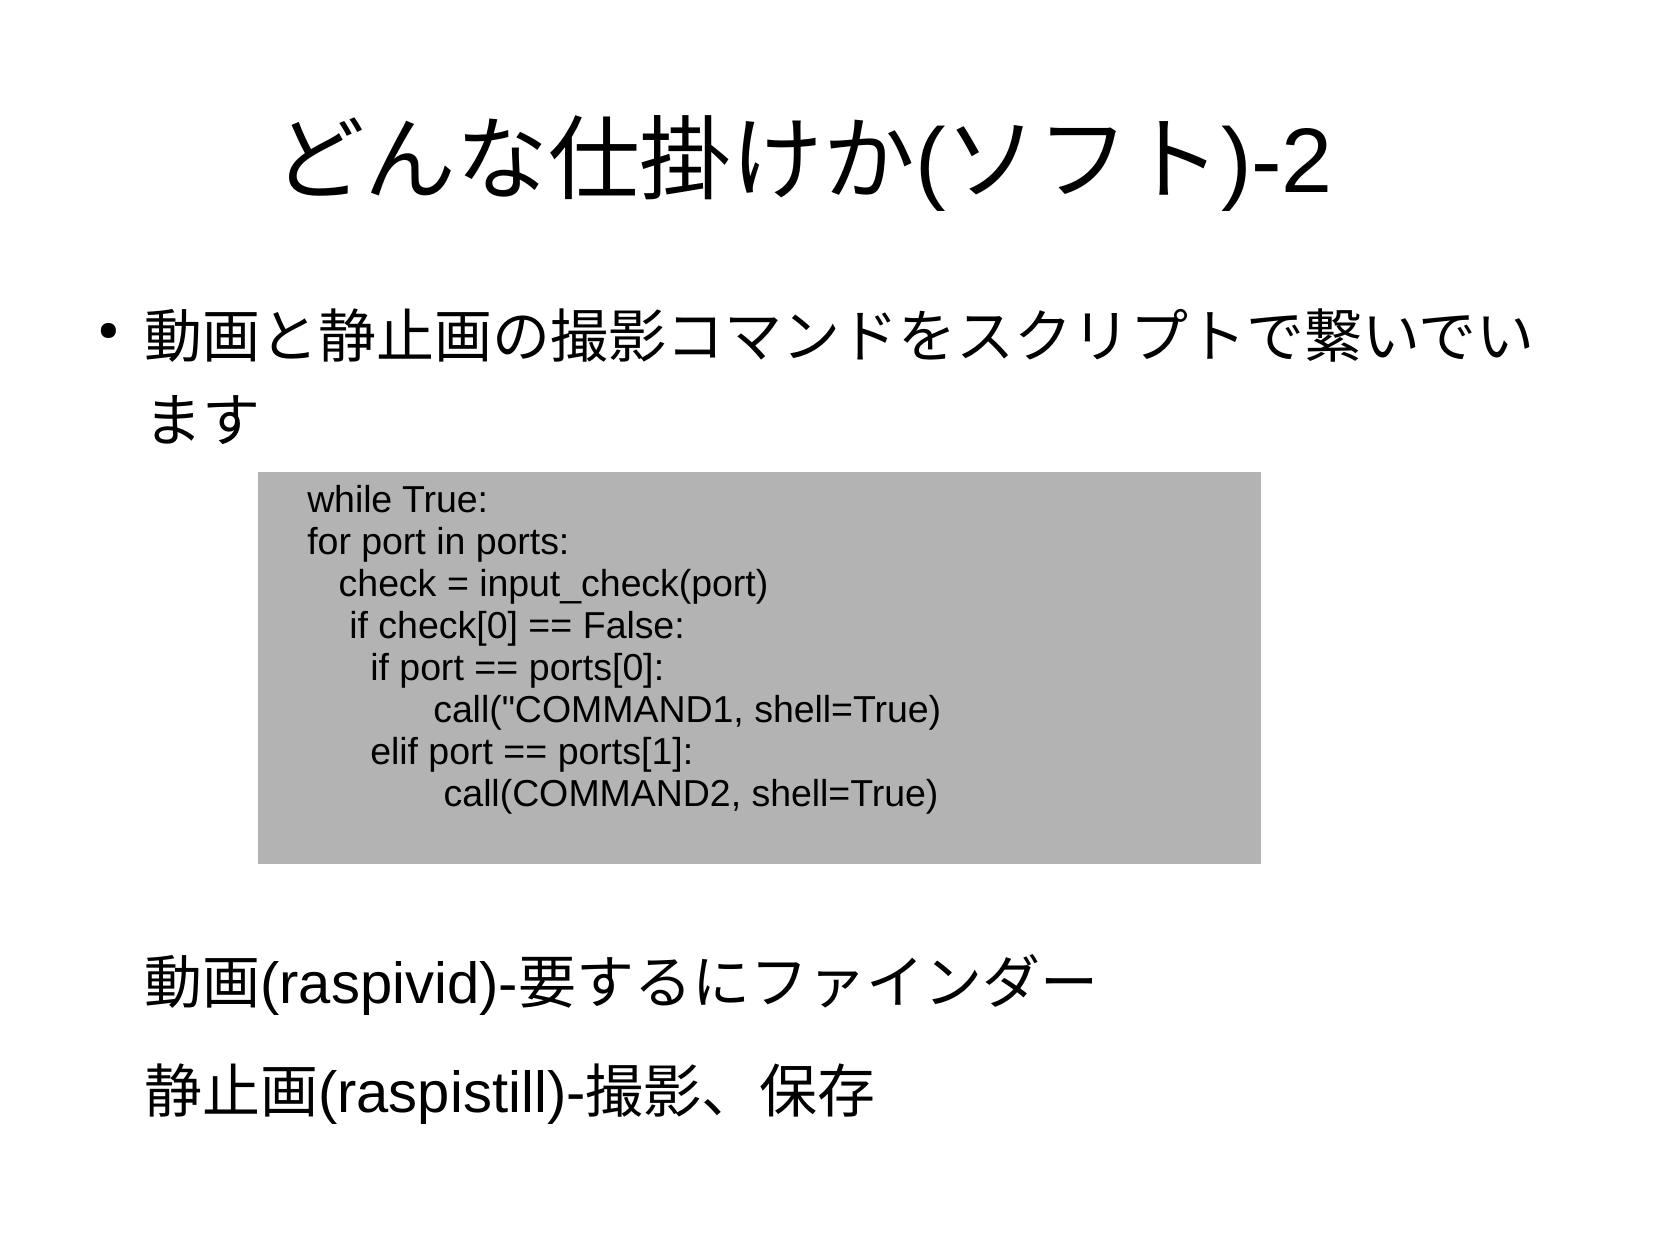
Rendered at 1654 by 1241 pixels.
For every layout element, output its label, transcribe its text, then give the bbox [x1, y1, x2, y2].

list 動画と静止画の撮影コマンドをスクリプトで繋いでいます 動画(raspivid)-要するにファインダー 静止画(raspistill)-撮影、保存 [82, 290, 1571, 1134]
title どんな仕掛けか(ソフト)-2 [82, 49, 1571, 257]
table_header while True: for port in ports: check = input_check(port) if check[0] == False: if port == ports[0]: call("COMMAND1, shell=True) elif port == ports[1]: call(COMMAND2, shell=True) [258, 472, 1261, 864]
